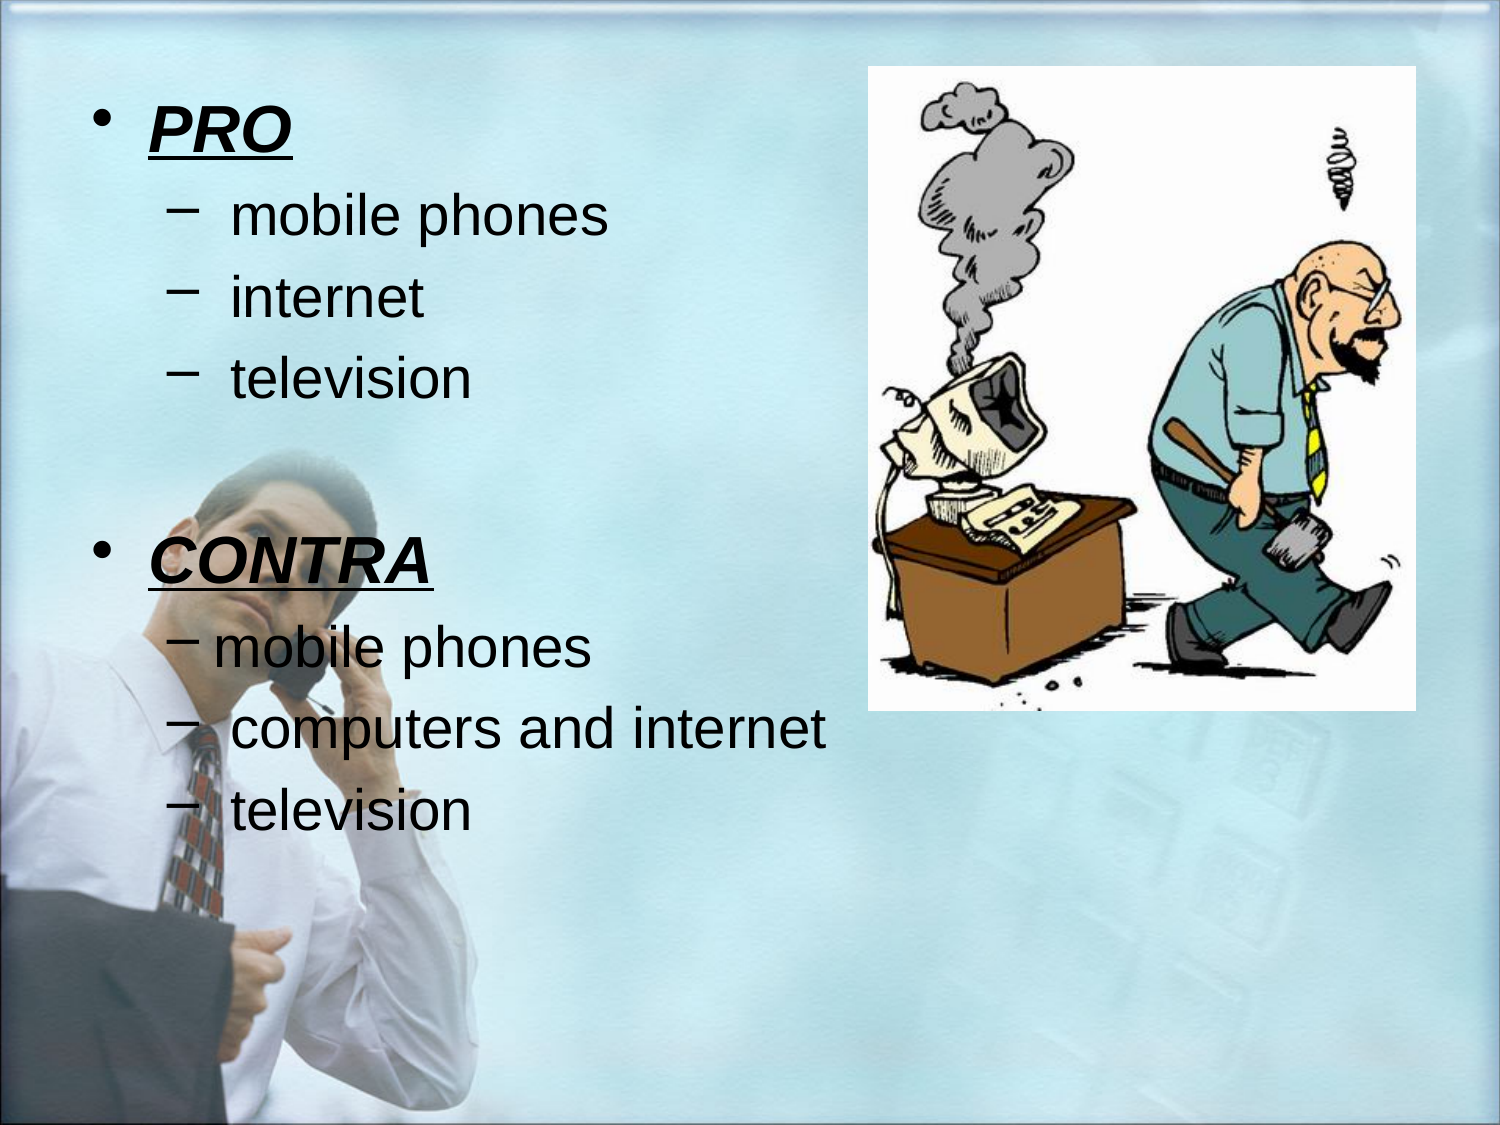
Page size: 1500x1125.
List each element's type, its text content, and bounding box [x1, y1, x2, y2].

list PRO mobile phones internet television CONTRA mobile phones computers and internet television [76, 78, 1412, 1005]
picture [0, 0, 1500, 1125]
